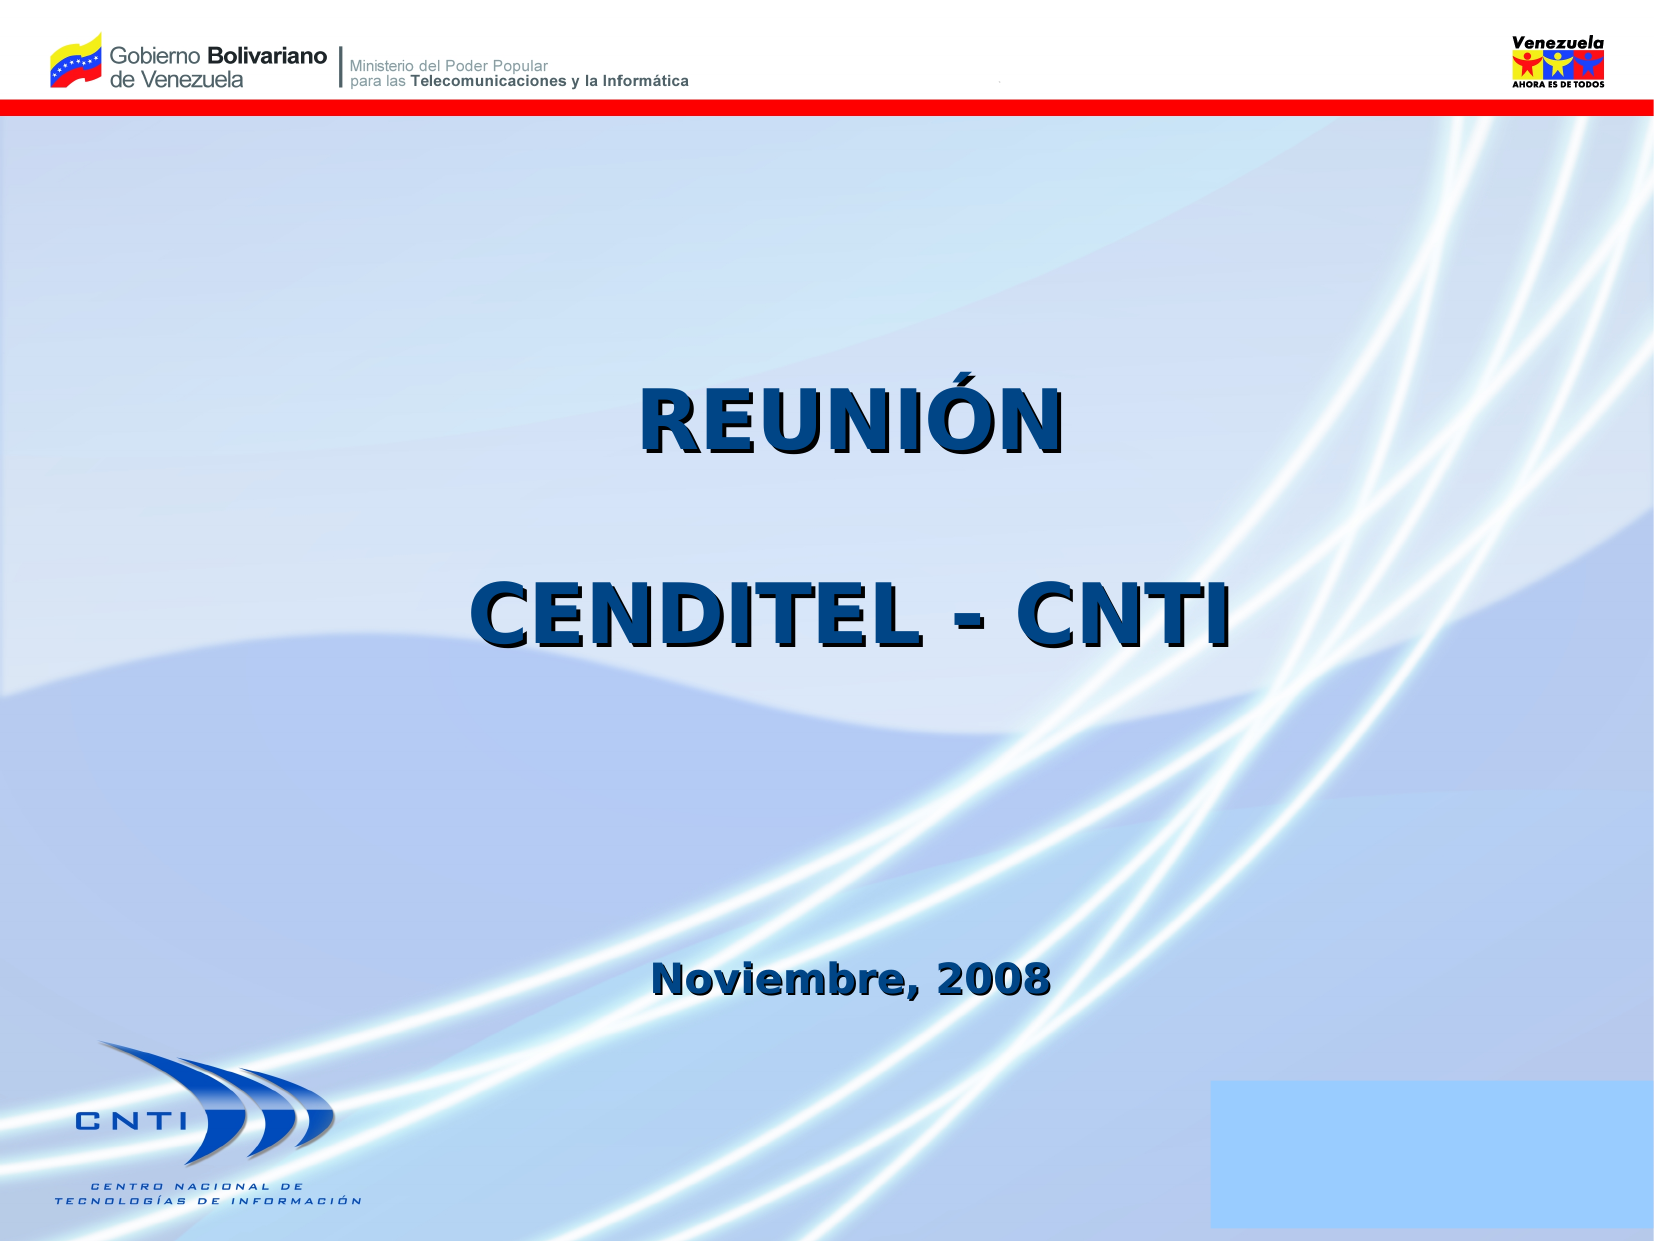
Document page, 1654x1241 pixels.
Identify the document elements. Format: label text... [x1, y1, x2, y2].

picture [0, 0, 1654, 1241]
subtitle REUNIÓN CENDITEL - CNTI Noviembre, 2008 [171, 285, 1495, 1090]
